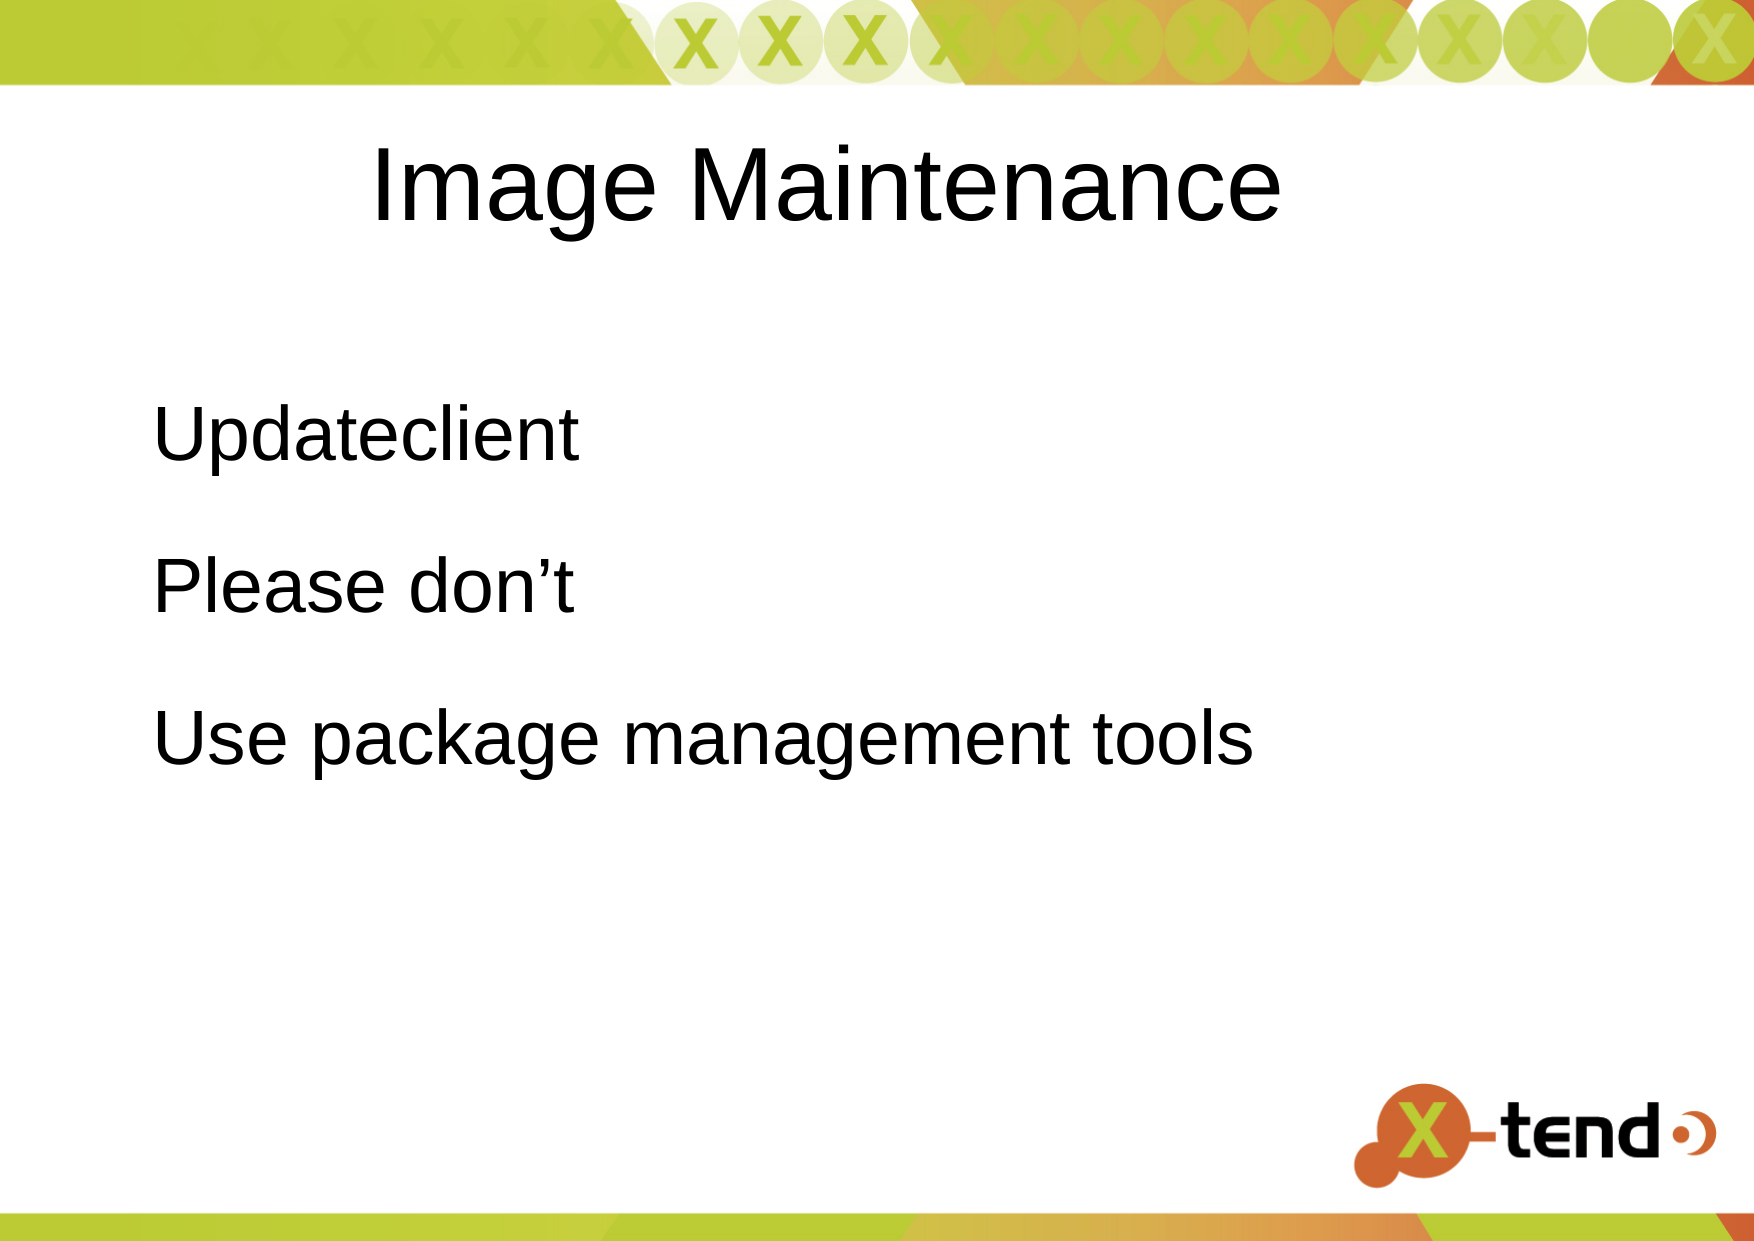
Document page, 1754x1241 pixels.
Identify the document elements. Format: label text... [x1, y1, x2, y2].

list Updateclient Please don’t Use package management tools [152, 344, 1534, 1127]
picture [0, 0, 1754, 1241]
title Image Maintenance [121, 49, 1534, 257]
